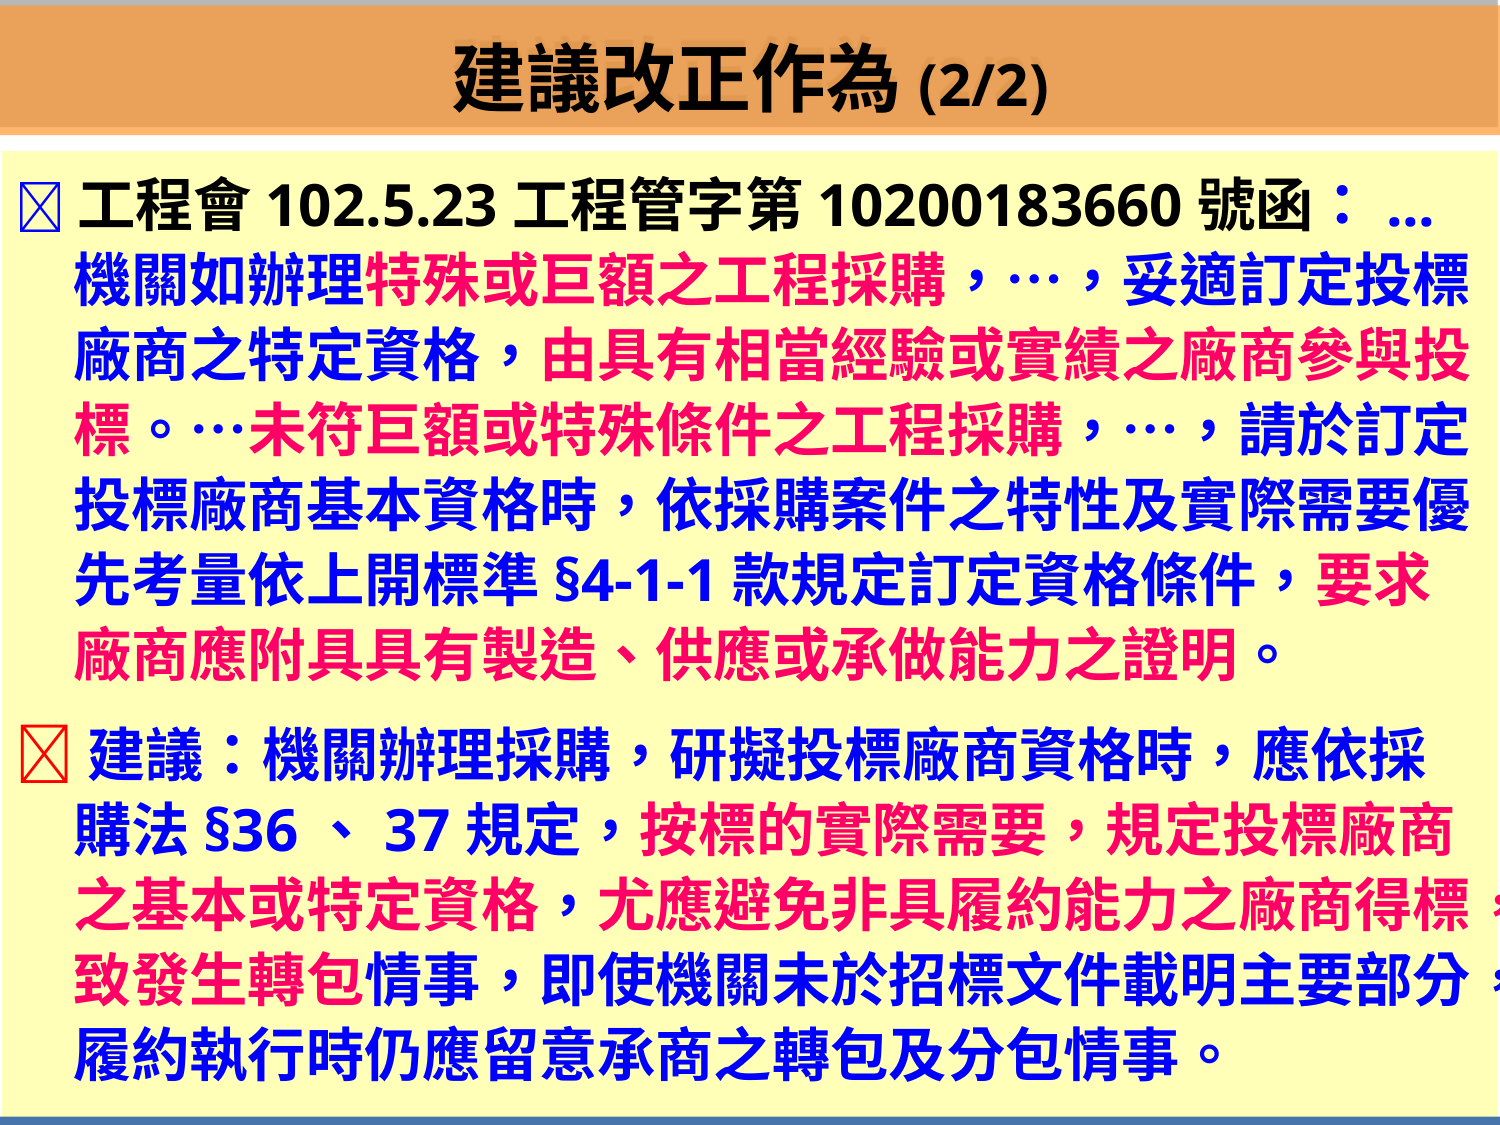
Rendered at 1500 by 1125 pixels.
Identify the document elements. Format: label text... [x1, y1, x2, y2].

text_box [0, 1116, 1500, 1125]
text_box 建議改正作為(2/2) [0, 5, 1500, 136]
text_box 工程會102.5.23工程管字第10200183660號函：...機關如辦理特殊或巨額之工程採購，…，妥適訂定投標廠商之特定資格，由具有相當經驗或實績之廠商參與投標。…未符巨額或特殊條件之工程採購，…，請於訂定投標廠商基本資格時，依採購案件之特性及實際需要優先考量依上開標準§4-1-1款規定訂定資格條件，要求廠商應附具具有製造、供應或承做能力之證明。 建議：機關辦理採購，研擬投標廠商資格時，應依採購法§36、37規定，按標的實際需要，規定投標廠商之基本或特定資格，尤應避免非具履約能力之廠商得標，致發生轉包情事，即使機關未於招標文件載明主要部分，履約執行時仍應留意承商之轉包及分包情事。 [0, 148, 1500, 1116]
